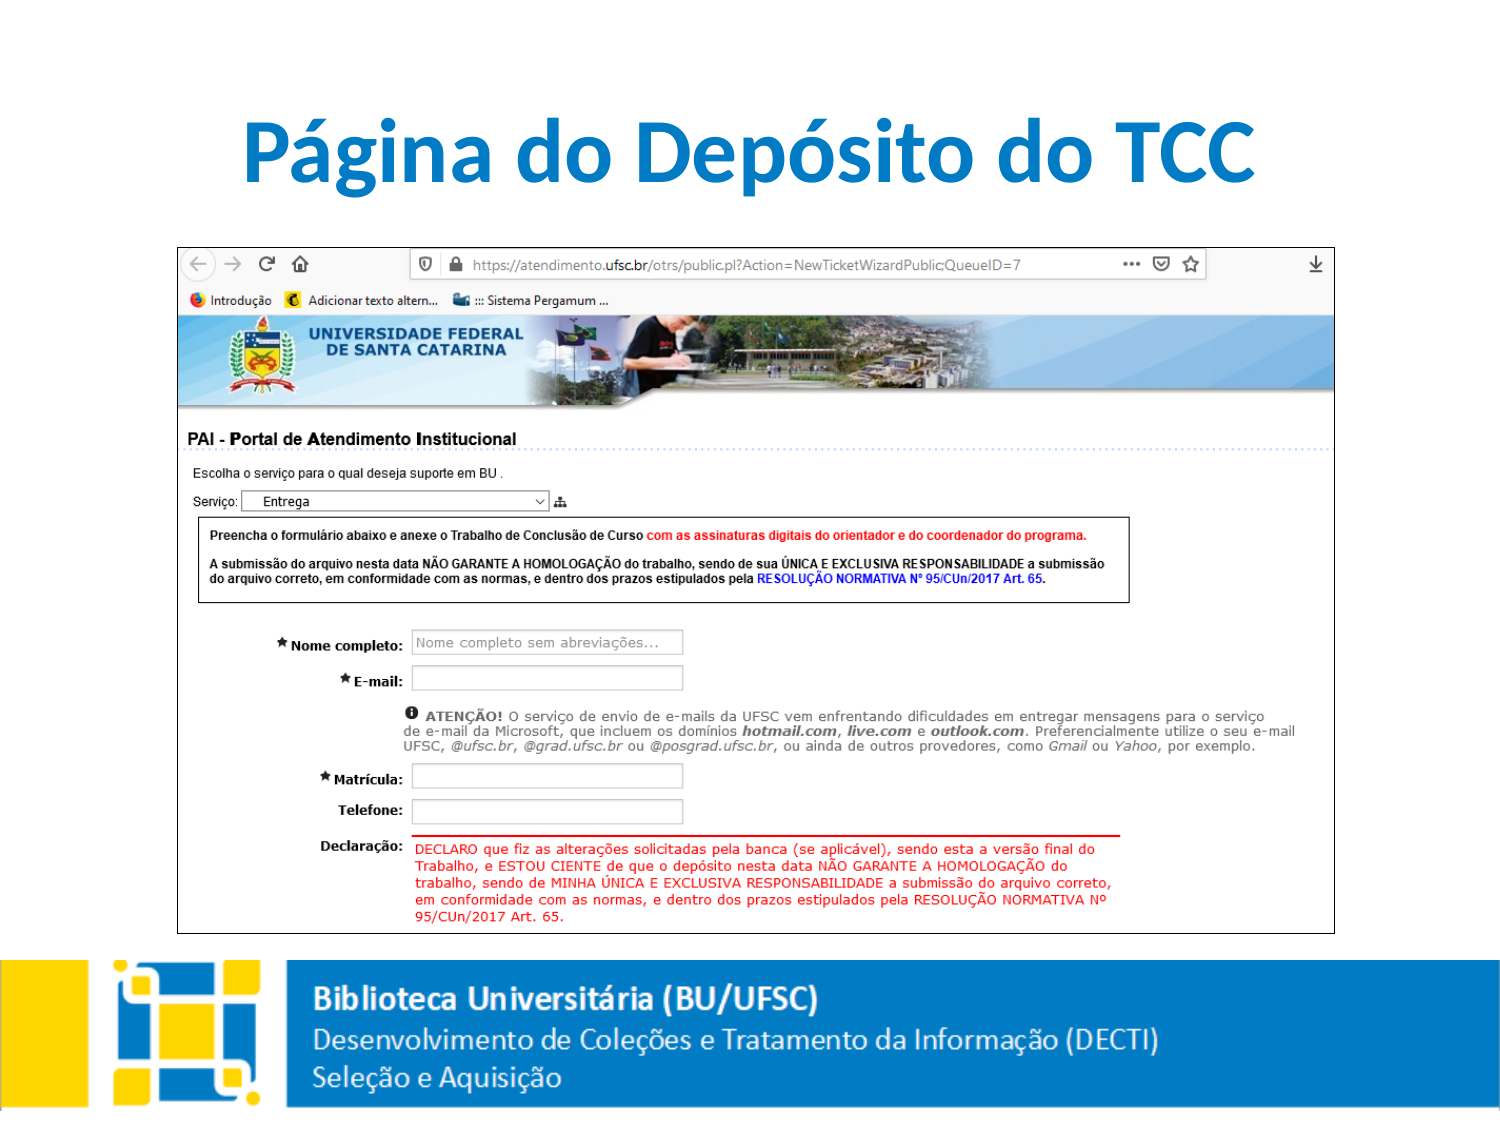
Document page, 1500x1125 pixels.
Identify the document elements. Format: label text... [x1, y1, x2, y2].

picture [177, 247, 1335, 934]
picture [0, 960, 1500, 1111]
text_box Página do Depósito do TCC [58, 57, 1441, 234]
